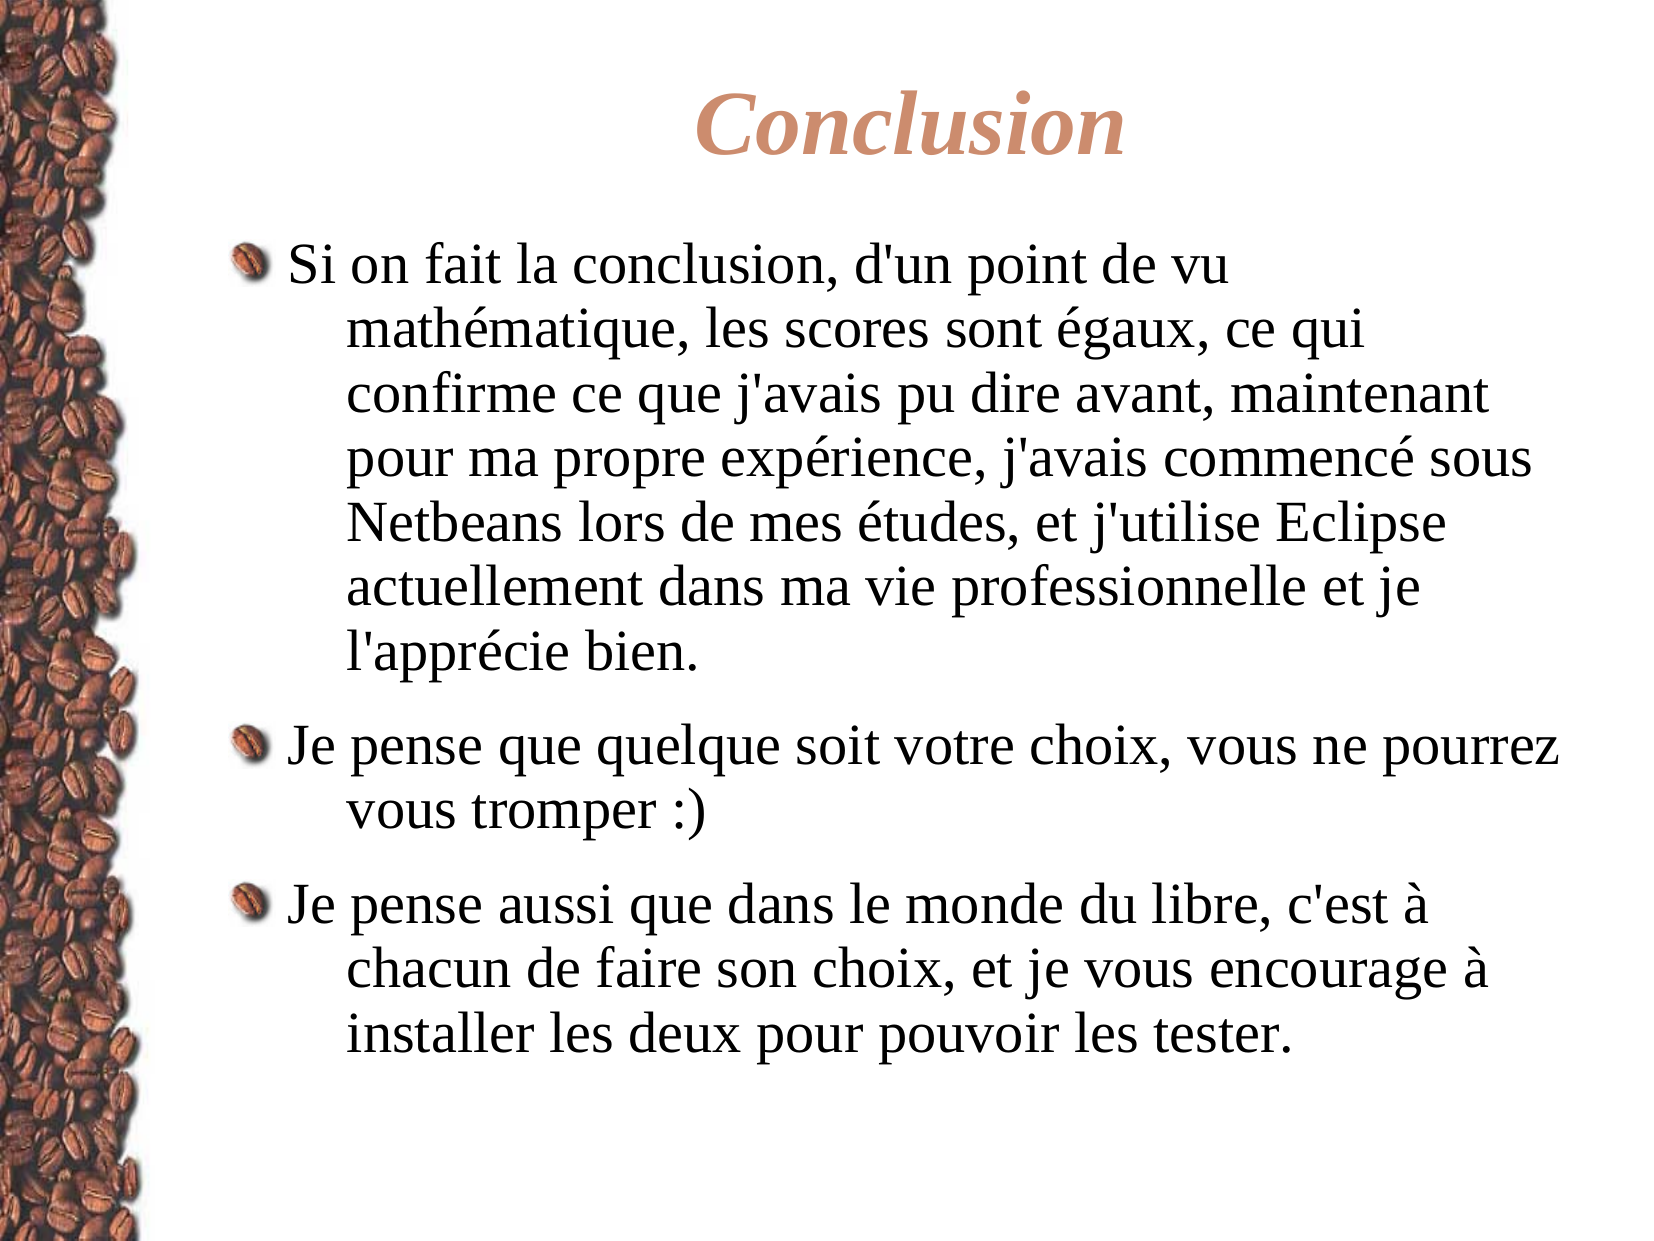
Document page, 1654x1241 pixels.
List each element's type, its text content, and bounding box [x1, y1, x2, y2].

title Conclusion [205, 35, 1618, 223]
picture [0, 0, 155, 1241]
list Si on fait la conclusion, d'un point de vu mathématique, les scores sont égaux, ce qui confirme ce que j'avais pu dire avant, maintenant pour ma propre expérience, j'avais commencé sous Netbeans lors de mes études, et j'utilise Eclipse actuellement dans ma vie professionnelle et je l'apprécie bien. Je pense que quelque soit votre choix, vous ne pourrez vous tromper :) Je pense aussi que dans le monde du libre, c'est à chacun de faire son choix, et je vous encourage à installer les deux pour pouvoir les tester. [228, 231, 1576, 1065]
